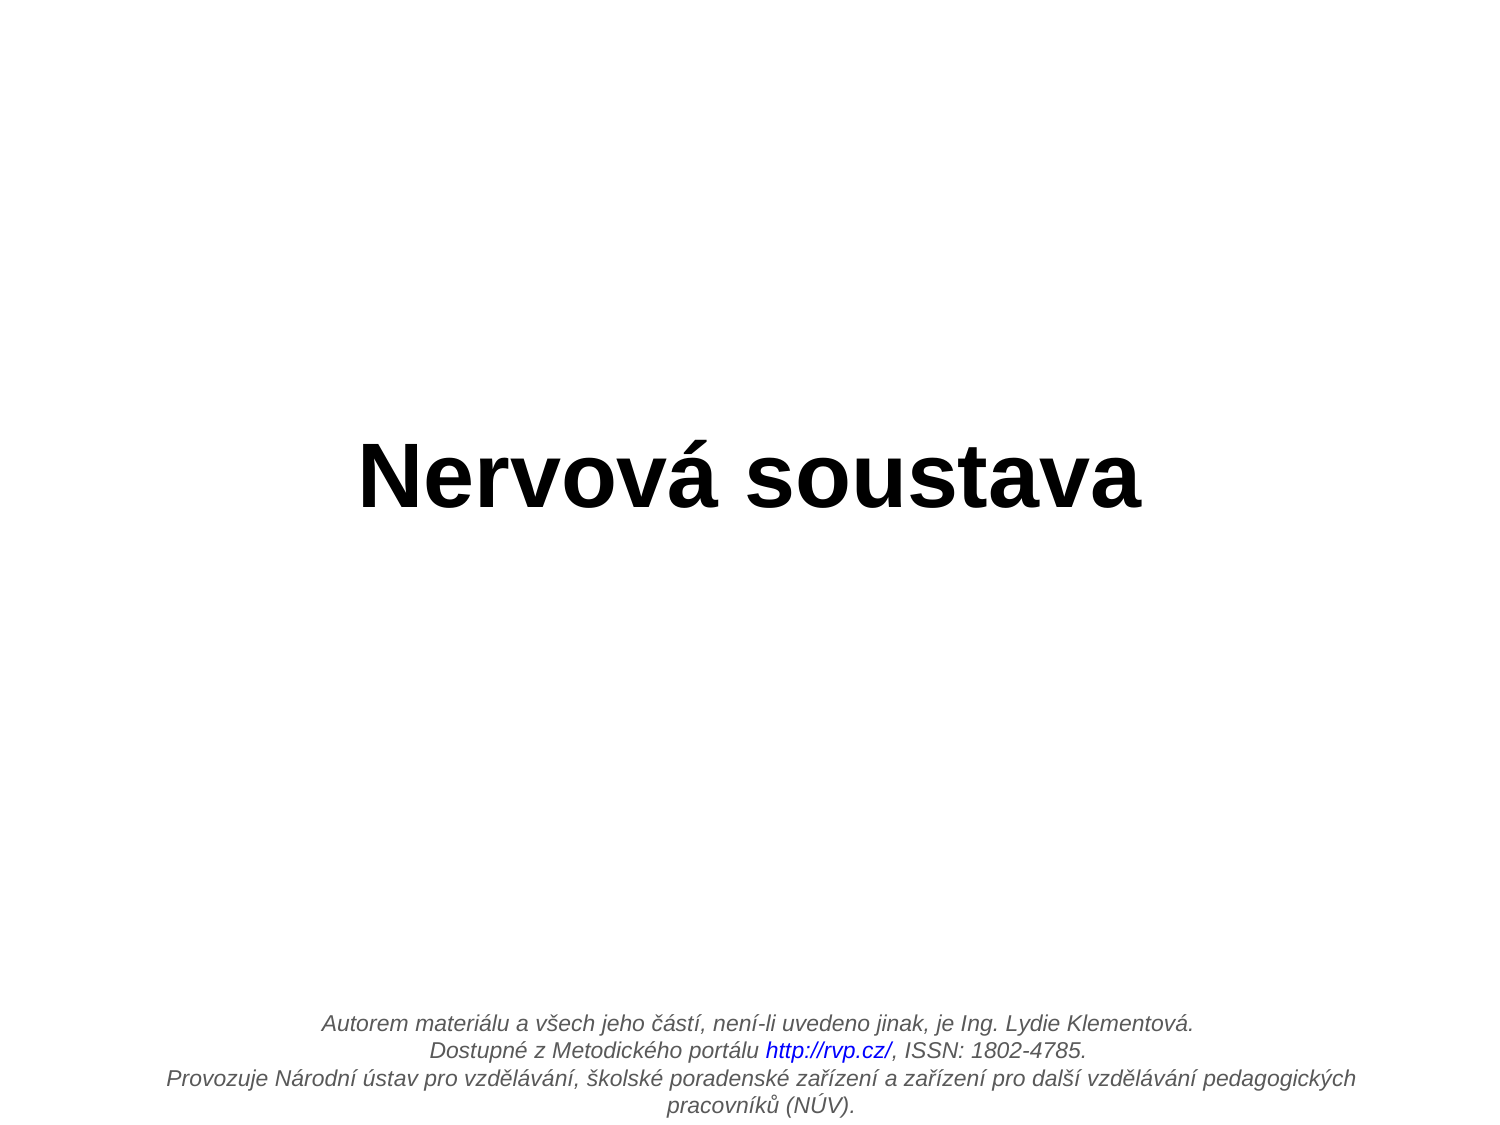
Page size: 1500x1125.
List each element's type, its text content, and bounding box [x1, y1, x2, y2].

title Nervová soustava [112, 349, 1388, 592]
text_box Autorem materiálu a všech jeho částí, není-li uvedeno jinak, je Ing. Lydie Klementová. Dostupné z Metodického portálu http://rvp.cz/, ISSN: 1802-4785. Provozuje Národní ústav pro vzdělávání, školské poradenské zařízení a zařízení pro další vzdělávání pedagogických pracovníků (NÚV). [147, 1046, 1377, 1107]
